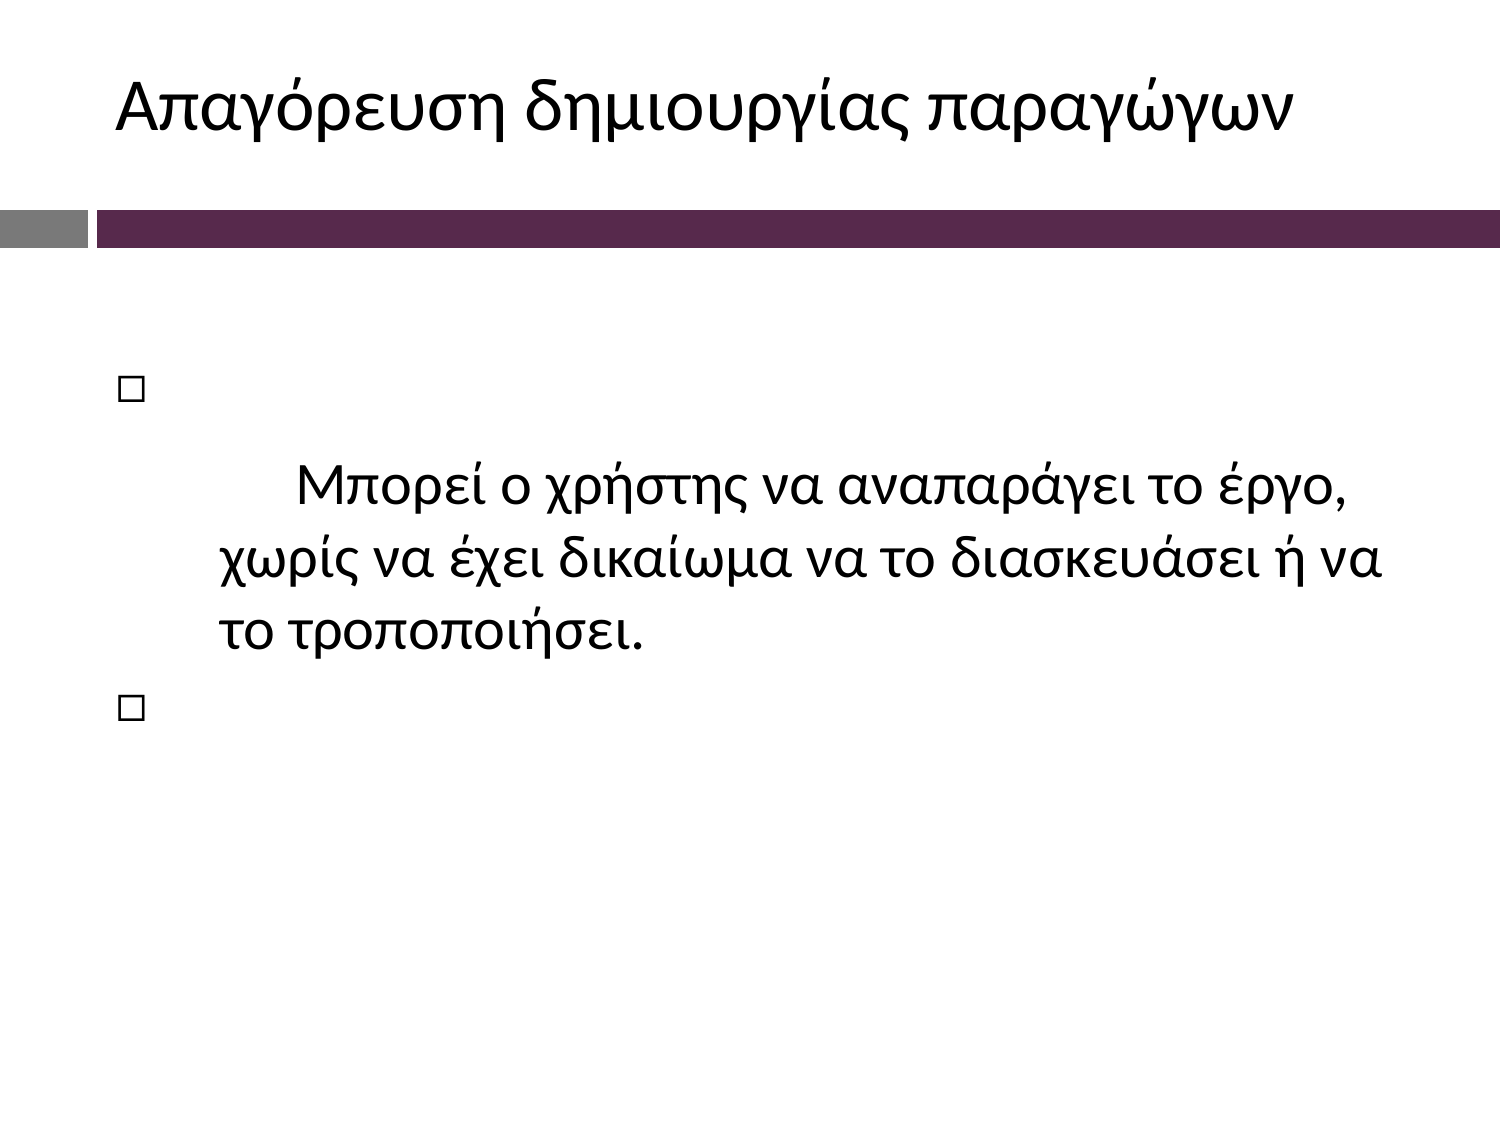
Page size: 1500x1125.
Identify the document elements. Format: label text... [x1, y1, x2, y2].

title Απαγόρευση δημιουργίας παραγώγων [100, 19, 1438, 182]
list Μπορεί ο χρήστης να αναπαράγει το έργο, χωρίς να έχει δικαίωμα να το διασκευάσει ή να το τροποποιήσει. [100, 262, 1438, 1000]
